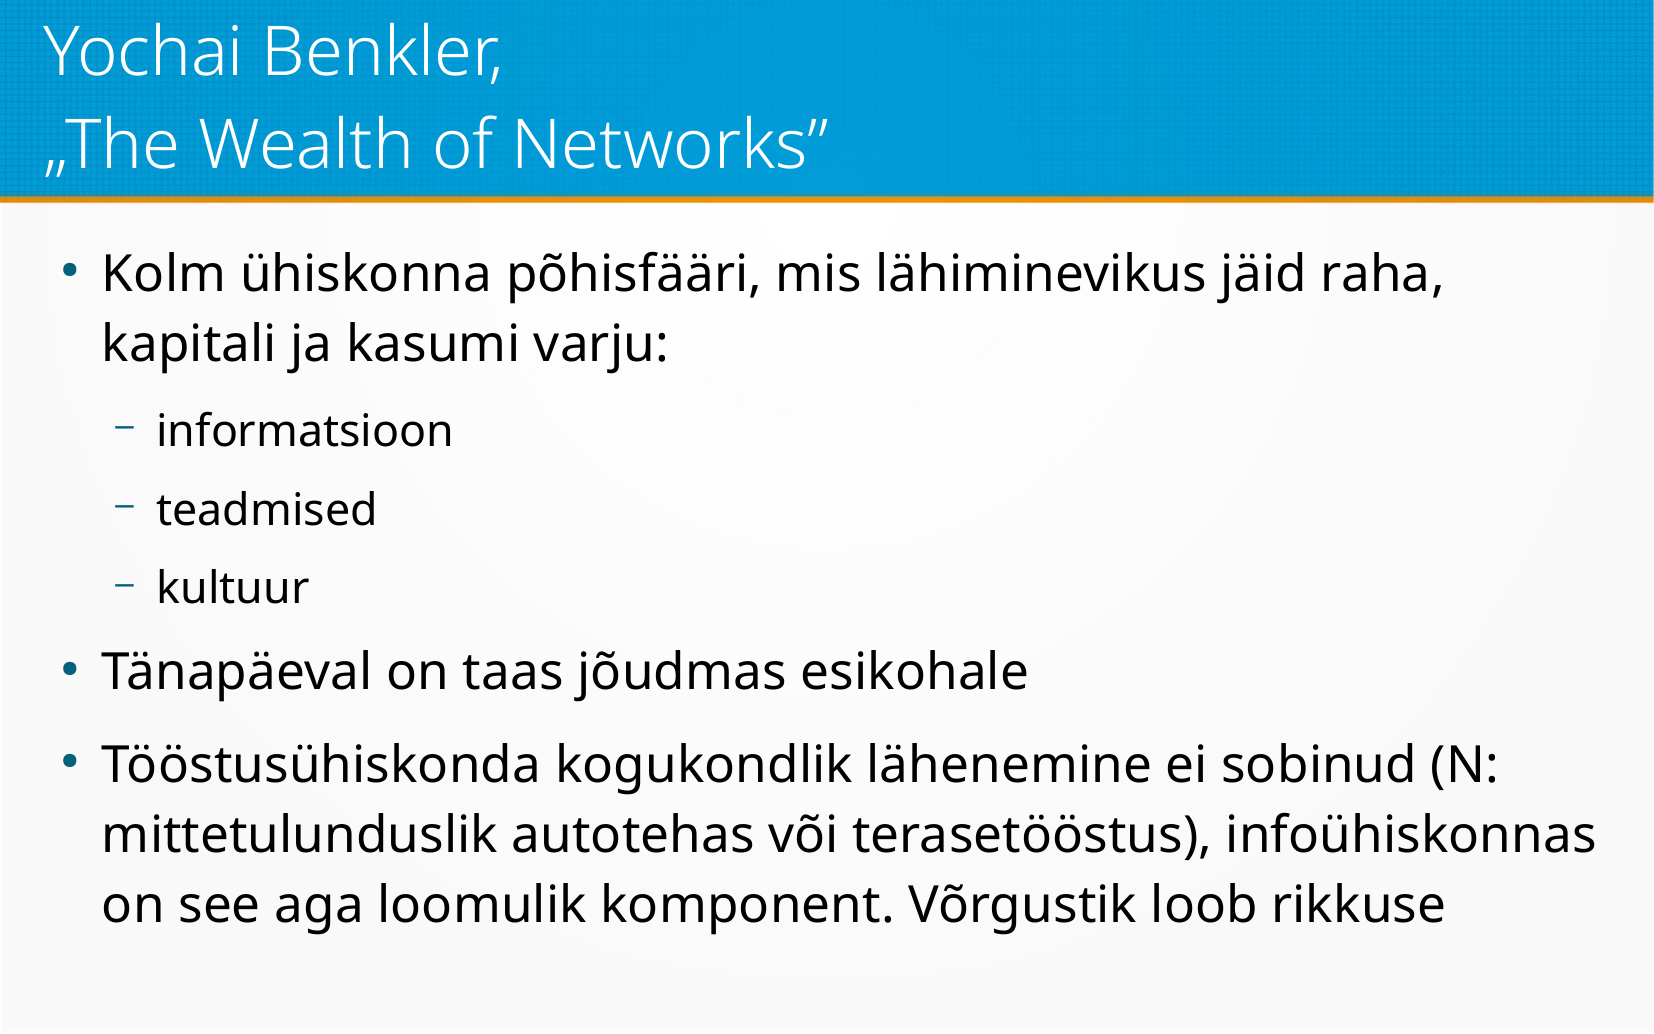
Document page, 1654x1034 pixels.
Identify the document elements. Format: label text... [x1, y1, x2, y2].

picture [0, 195, 1654, 1034]
list Kolm ühiskonna põhisfääri, mis lähiminevikus jäid raha, kapitali ja kasumi varju: informatsioon teadmised kultuur Tänapäeval on taas jõudmas esikohale Tööstusühiskonda kogukondlik lähenemine ei sobinud (N: mittetulunduslik autotehas või terasetööstus), infoühiskonnas on see aga loomulik komponent. Võrgustik loob rikkuse [47, 236, 1607, 1002]
title Yochai Benkler, „The Wealth of Networks” [43, 0, 1619, 189]
